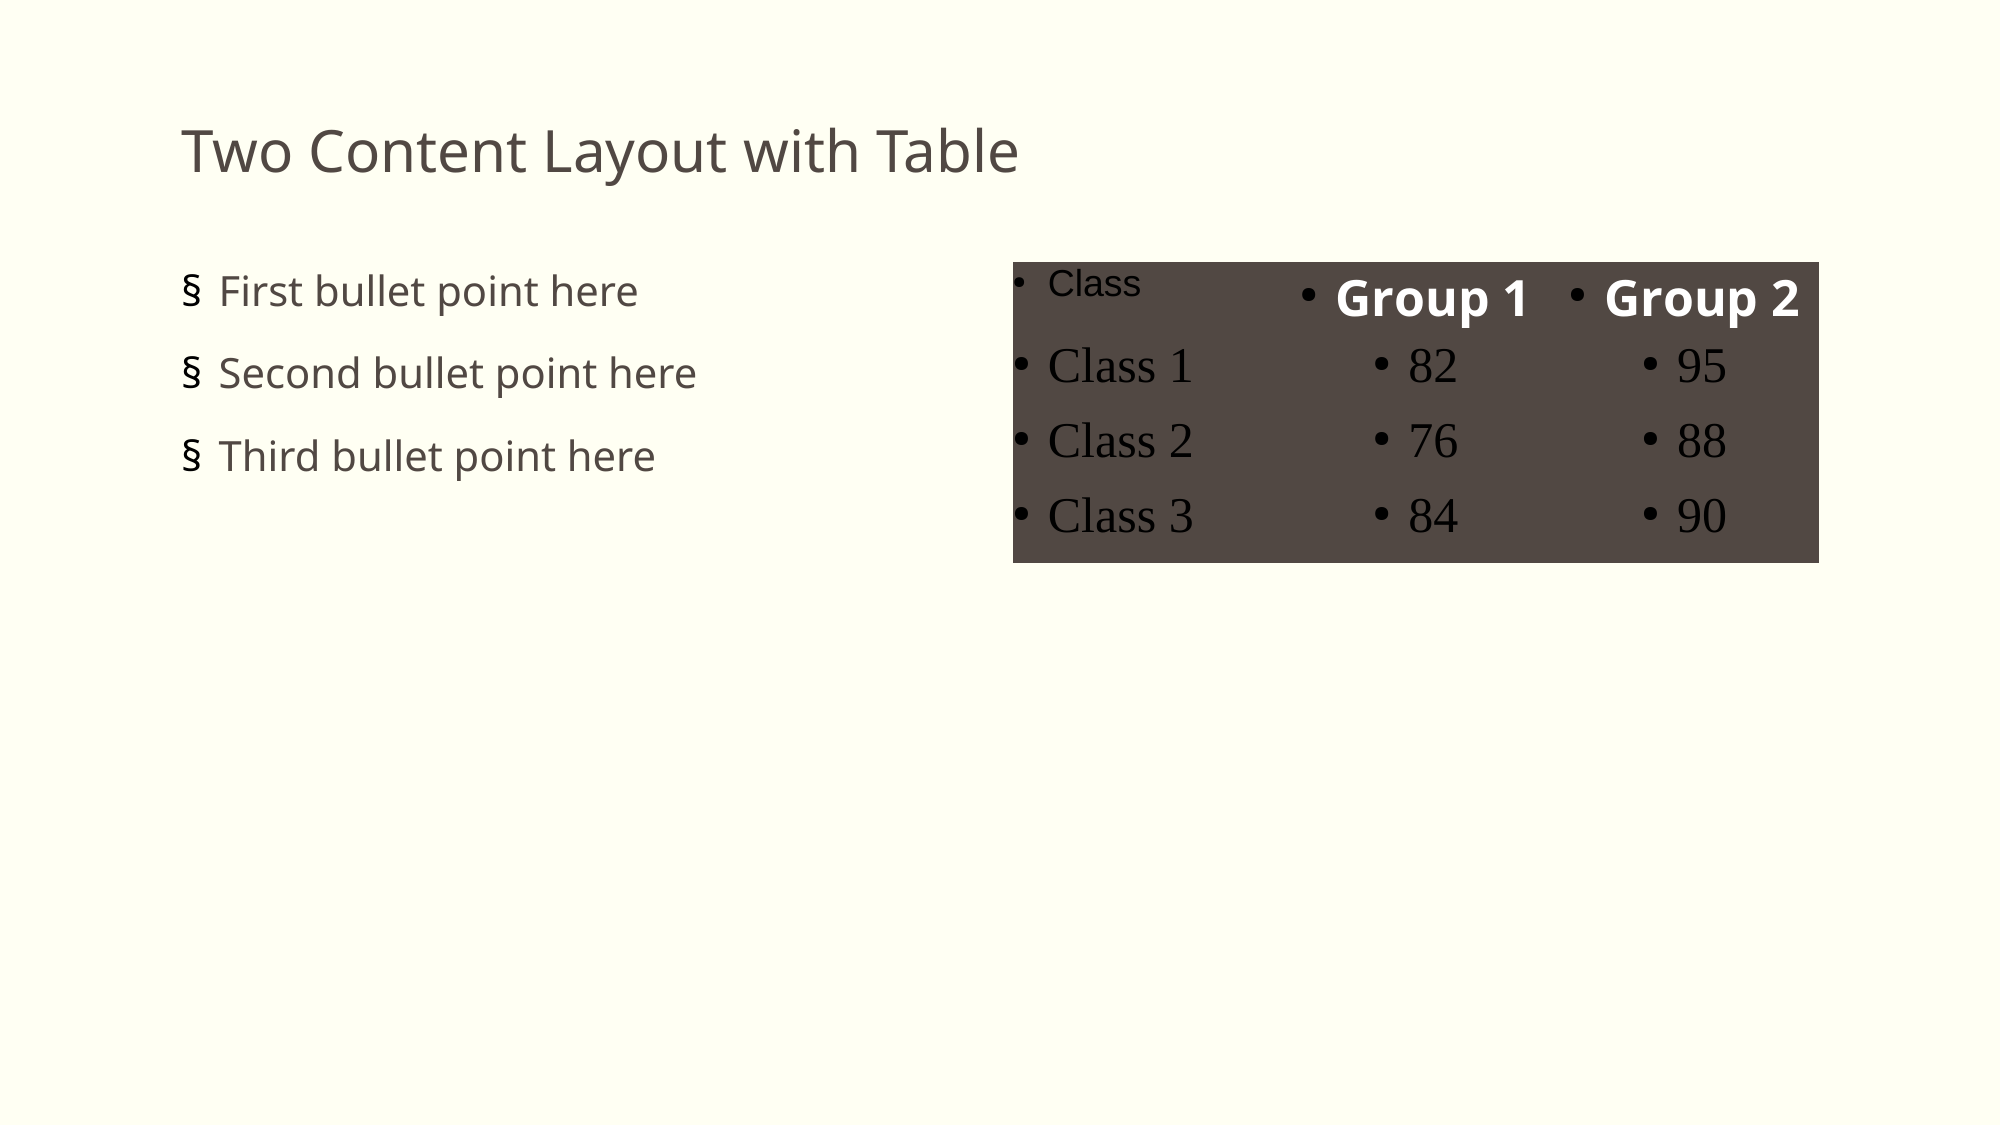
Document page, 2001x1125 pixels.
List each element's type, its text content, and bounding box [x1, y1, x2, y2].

table_cell 82 [1281, 338, 1550, 413]
table_header Group 1 [1281, 262, 1550, 338]
list First bullet point here Second bullet point here Third bullet point here [181, 262, 988, 1013]
table_header Class [1013, 262, 1281, 338]
table_cell 88 [1550, 413, 1819, 488]
table_cell 95 [1550, 338, 1819, 413]
table_cell Class 1 [1013, 338, 1281, 413]
table_cell 90 [1550, 488, 1819, 563]
table_cell Class 2 [1013, 413, 1281, 488]
table_header Group 2 [1550, 262, 1819, 338]
table_cell 84 [1281, 488, 1550, 563]
table_cell 76 [1281, 413, 1550, 488]
table_cell Class 3 [1013, 488, 1281, 563]
title Two Content Layout with Table [181, 12, 1819, 193]
